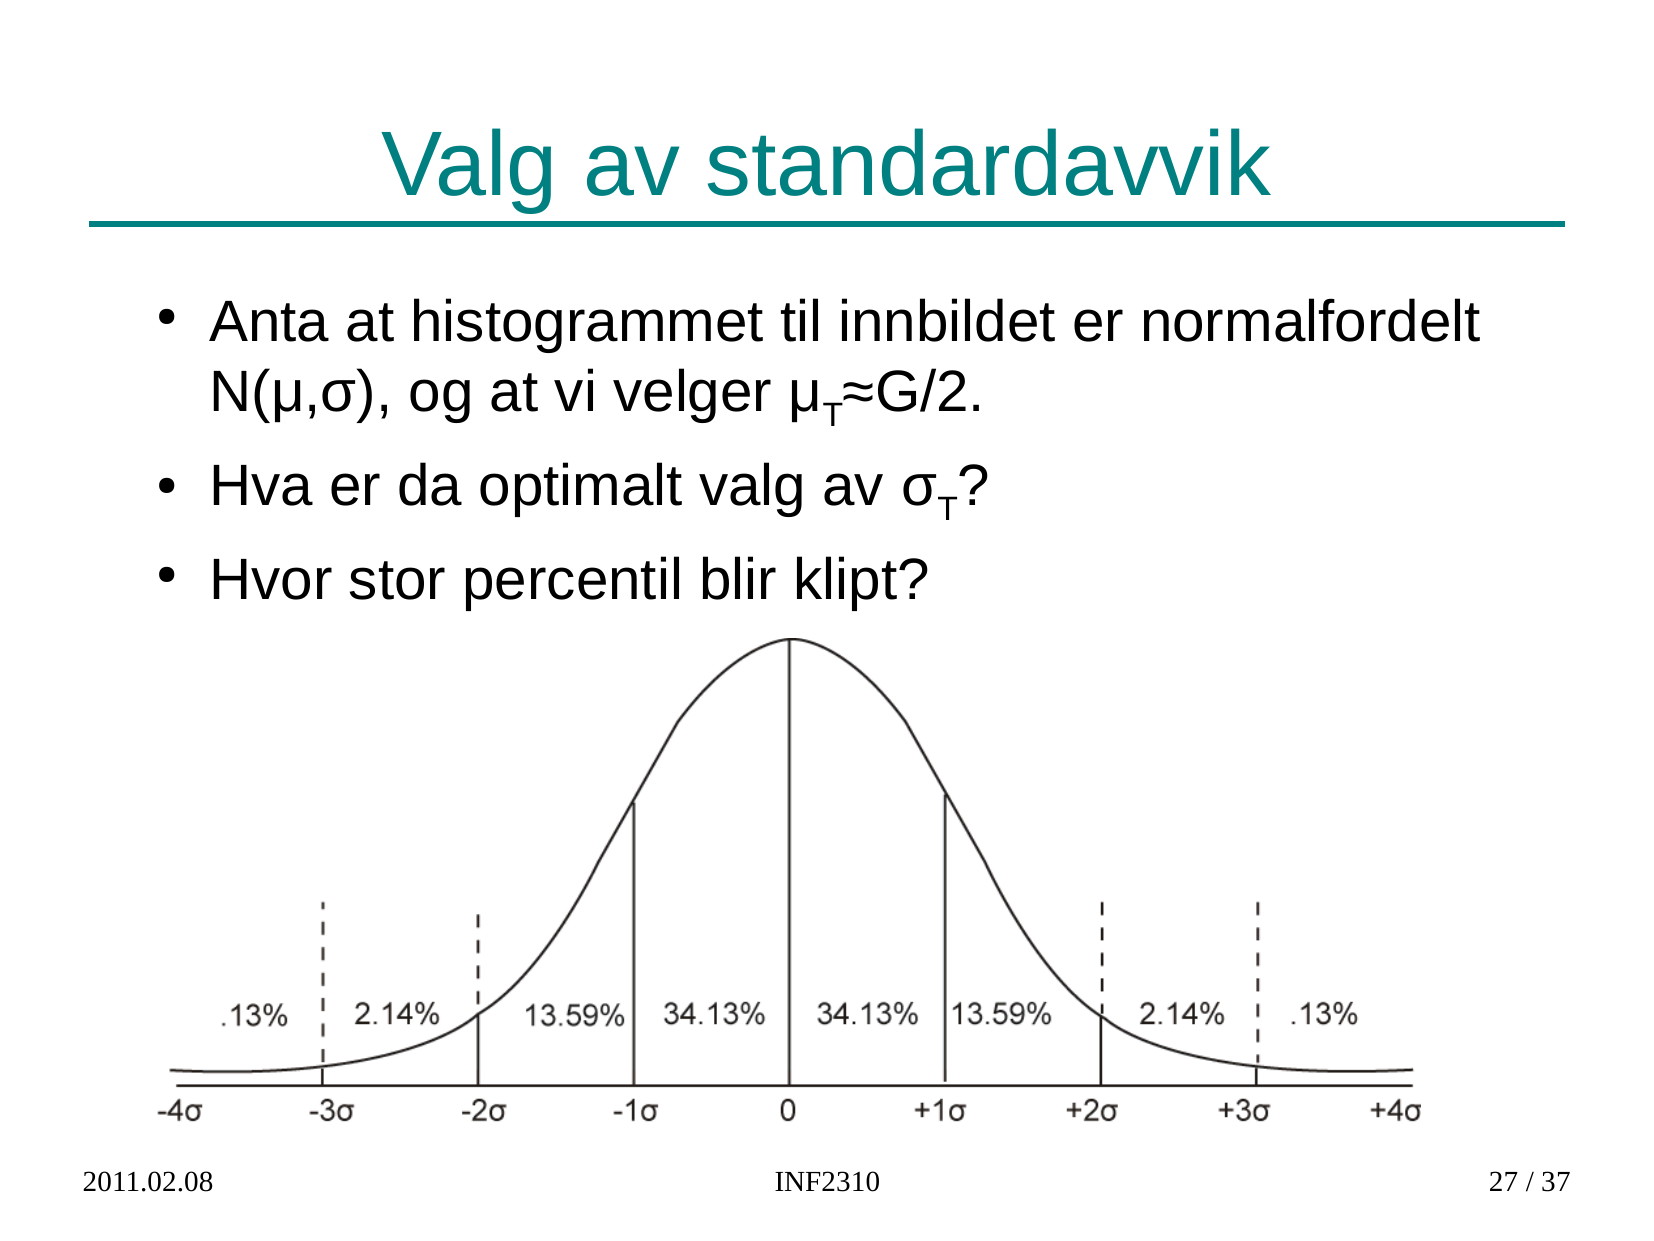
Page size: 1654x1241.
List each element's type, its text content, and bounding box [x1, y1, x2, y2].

picture [154, 638, 1421, 1133]
list Anta at histogrammet til innbildet er normalfordelt N(μ,σ), og at vi velger μT≈G/2. Hva er da optimalt valg av σT? Hvor stor percentil blir klipt? [123, 275, 1530, 1144]
title Valg av standardavvik [123, 68, 1530, 249]
